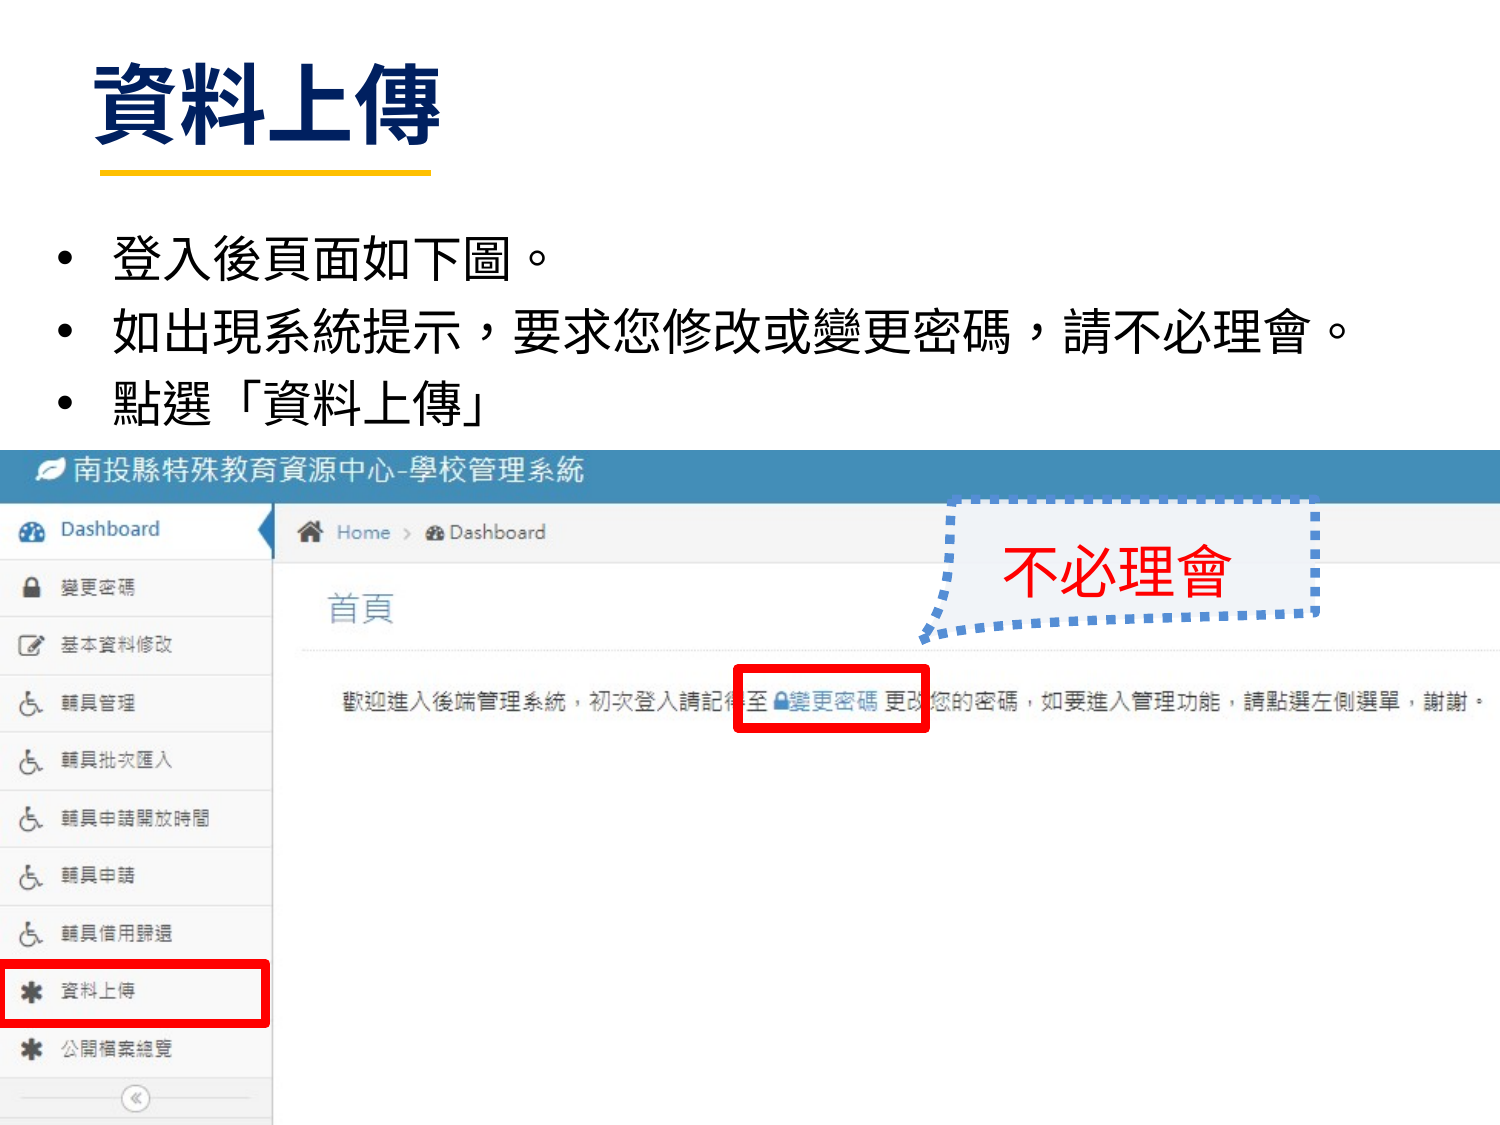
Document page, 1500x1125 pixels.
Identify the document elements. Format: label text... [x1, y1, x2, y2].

picture [5, 969, 261, 1019]
list 登入後頁面如下圖。 如出現系統提示，要求您修改或變更密碼，請不必理會。 點選「資料上傳」 [41, 219, 1471, 450]
text_box 資料上傳 [76, 42, 461, 164]
text_box 不必理會 [920, 499, 1316, 641]
picture [0, 451, 1500, 1125]
